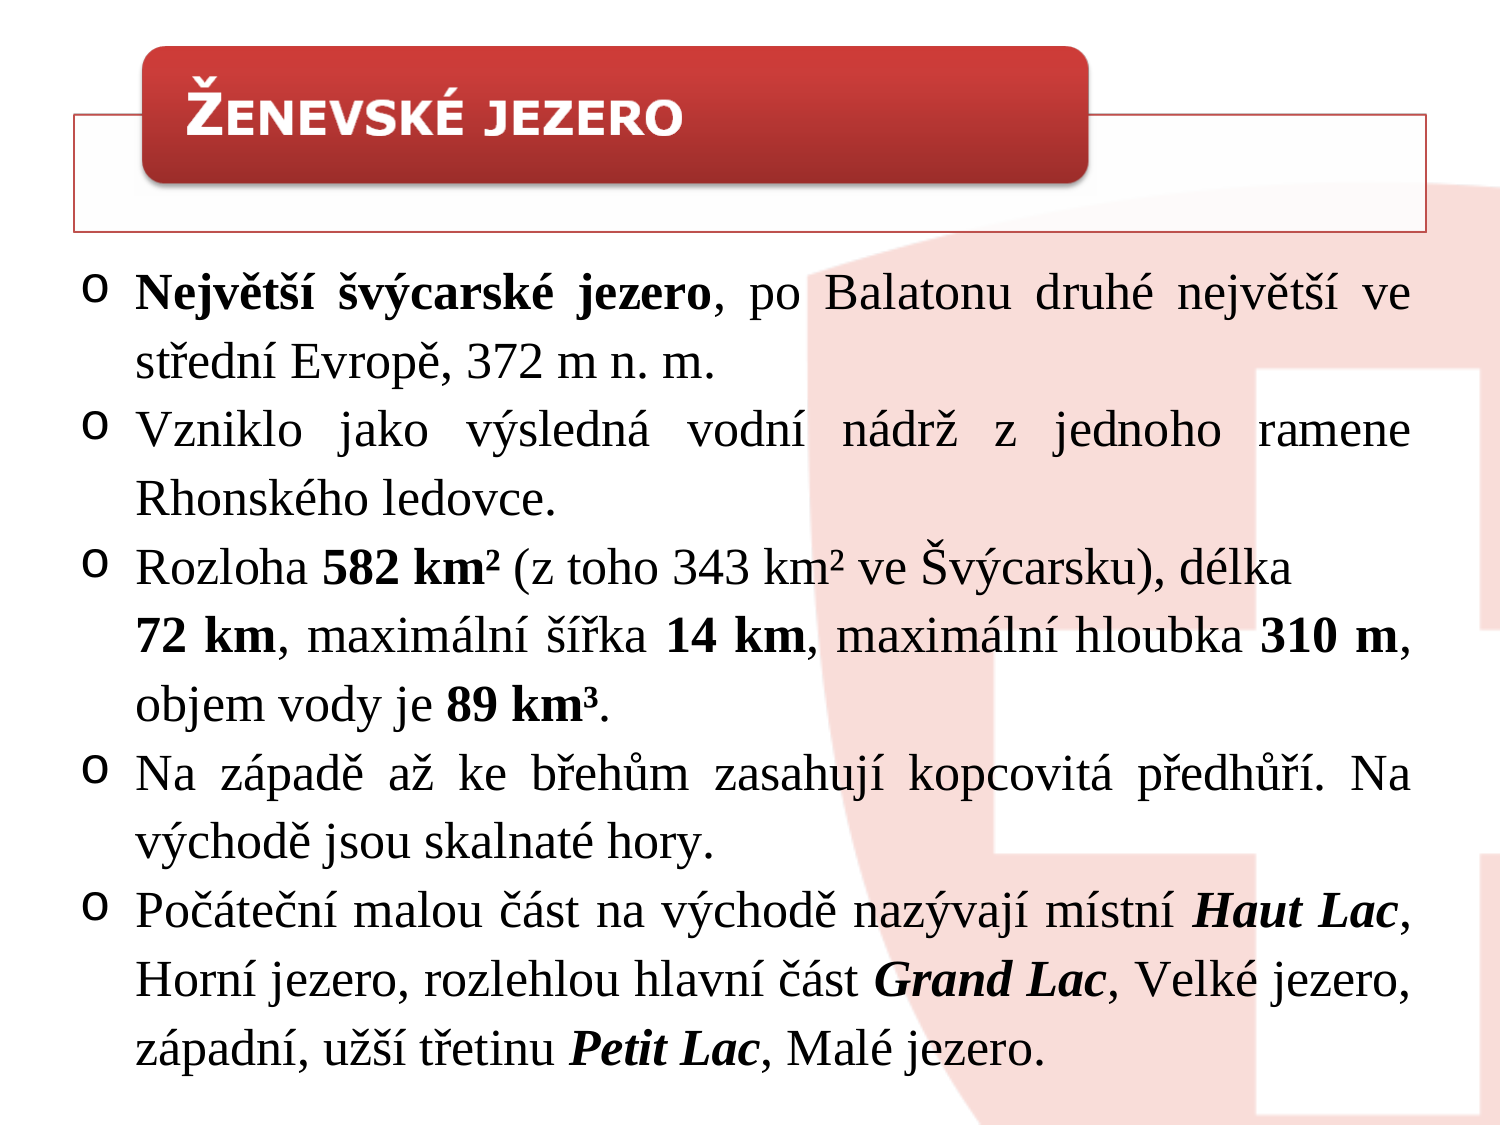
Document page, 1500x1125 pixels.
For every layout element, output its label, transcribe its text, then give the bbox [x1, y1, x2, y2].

picture [72, 42, 1500, 1125]
text_box Největší švýcarské jezero, po Balatonu druhé největší ve střední Evropě, 372 m n. m. Vzniklo jako výsledná vodní nádrž z jednoho ramene Rhonského ledovce. Rozloha 582 km² (z toho 343 km² ve Švýcarsku), délka 72 km, maximální šířka 14 km, maximální hloubka 310 m, objem vody je 89 km³. Na západě až ke břehům zasahují kopcovitá předhůří. Na východě jsou skalnaté hory. Počáteční malou část na východě nazývají místní Haut Lac, Horní jezero, rozlehlou hlavní část Grand Lac, Velké jezero, západní, užší třetinu Petit Lac, Malé jezero. [64, 243, 1427, 1083]
